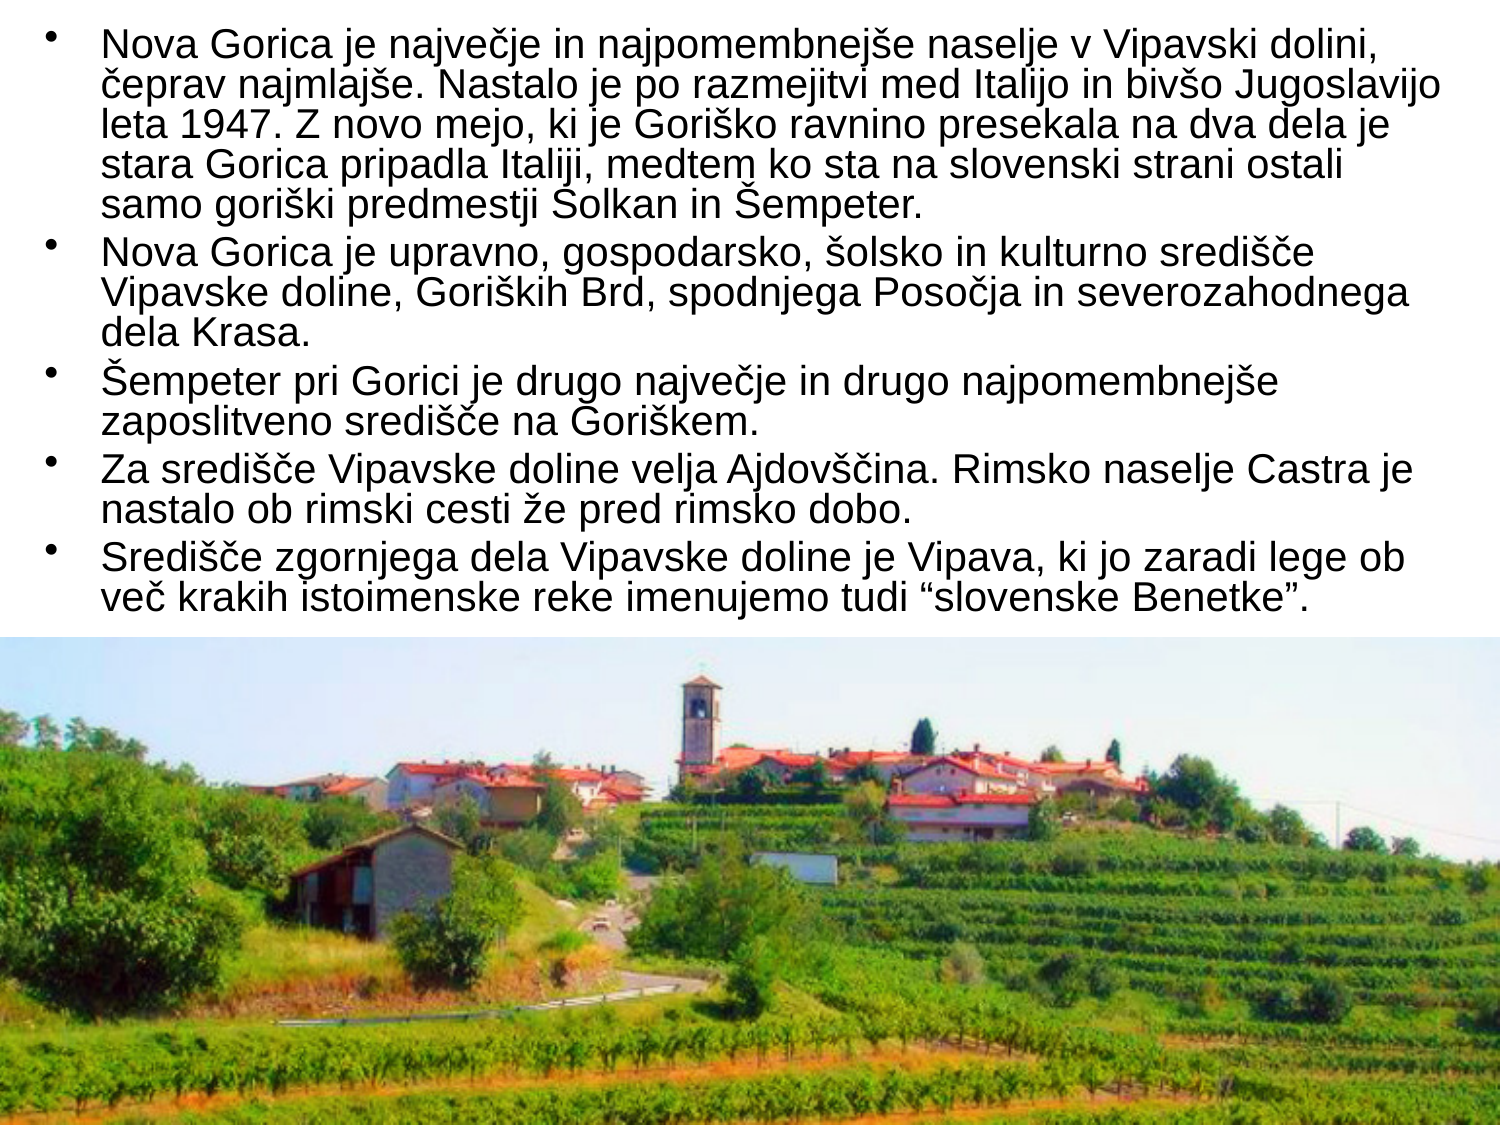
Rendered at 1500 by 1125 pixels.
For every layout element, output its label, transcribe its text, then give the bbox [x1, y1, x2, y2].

picture [0, 637, 1500, 1125]
list Nova Gorica je največje in najpomembnejše naselje v Vipavski dolini, čeprav najmlajše. Nastalo je po razmejitvi med Italijo in bivšo Jugoslavijo leta 1947. Z novo mejo, ki je Goriško ravnino presekala na dva dela je stara Gorica pripadla Italiji, medtem ko sta na slovenski strani ostali samo goriški predmestji Solkan in Šempeter. Nova Gorica je upravno, gospodarsko, šolsko in kulturno središče Vipavske doline, Goriških Brd, spodnjega Posočja in severozahodnega dela Krasa. Šempeter pri Gorici je drugo največje in drugo najpomembnejše zaposlitveno središče na Goriškem. Za središče Vipavske doline velja Ajdovščina. Rimsko naselje Castra je nastalo ob rimski cesti že pred rimsko dobo. Središče zgornjega dela Vipavske doline je Vipava, ki jo zaradi lege ob več krakih istoimenske reke imenujemo tudi “slovenske Benetke”. [29, 19, 1459, 665]
